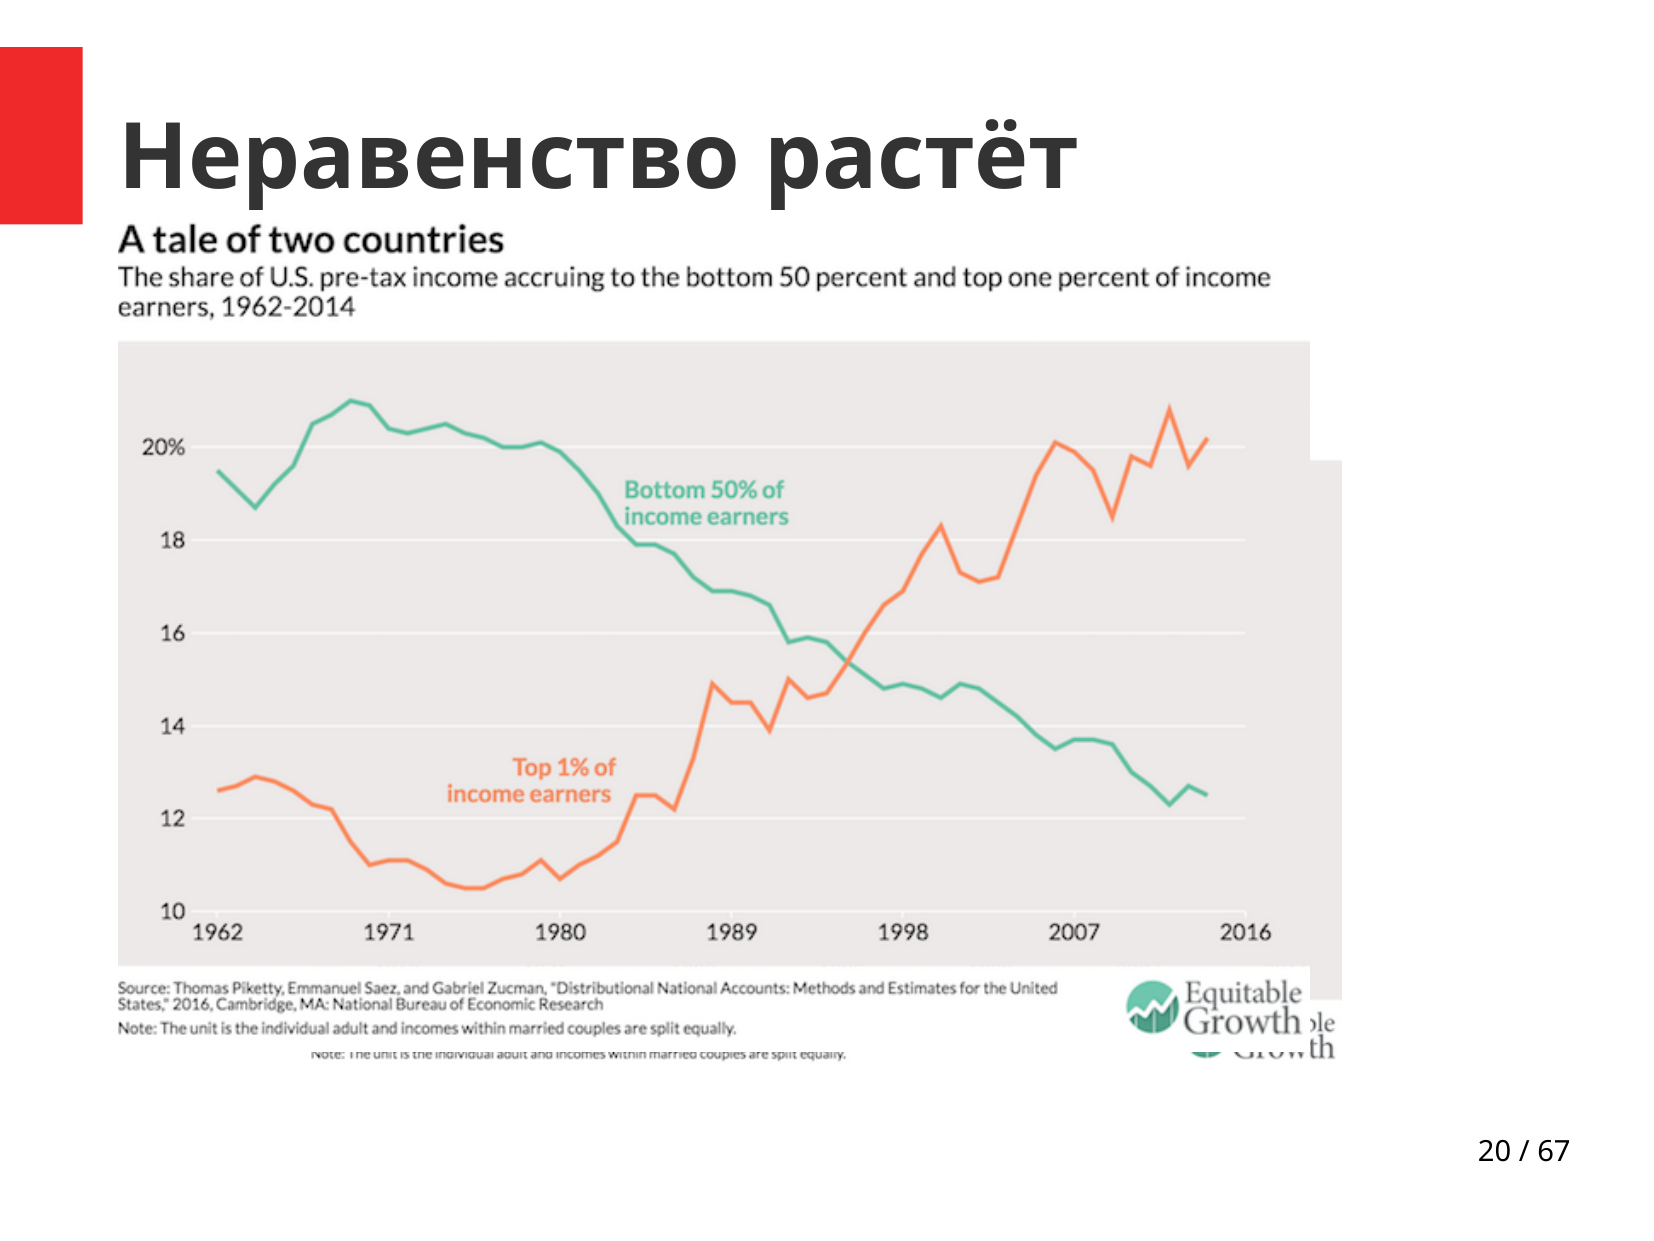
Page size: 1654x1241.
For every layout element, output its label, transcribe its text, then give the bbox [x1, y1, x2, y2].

title Неравенство растёт [118, 49, 1571, 257]
picture [118, 218, 1342, 1074]
